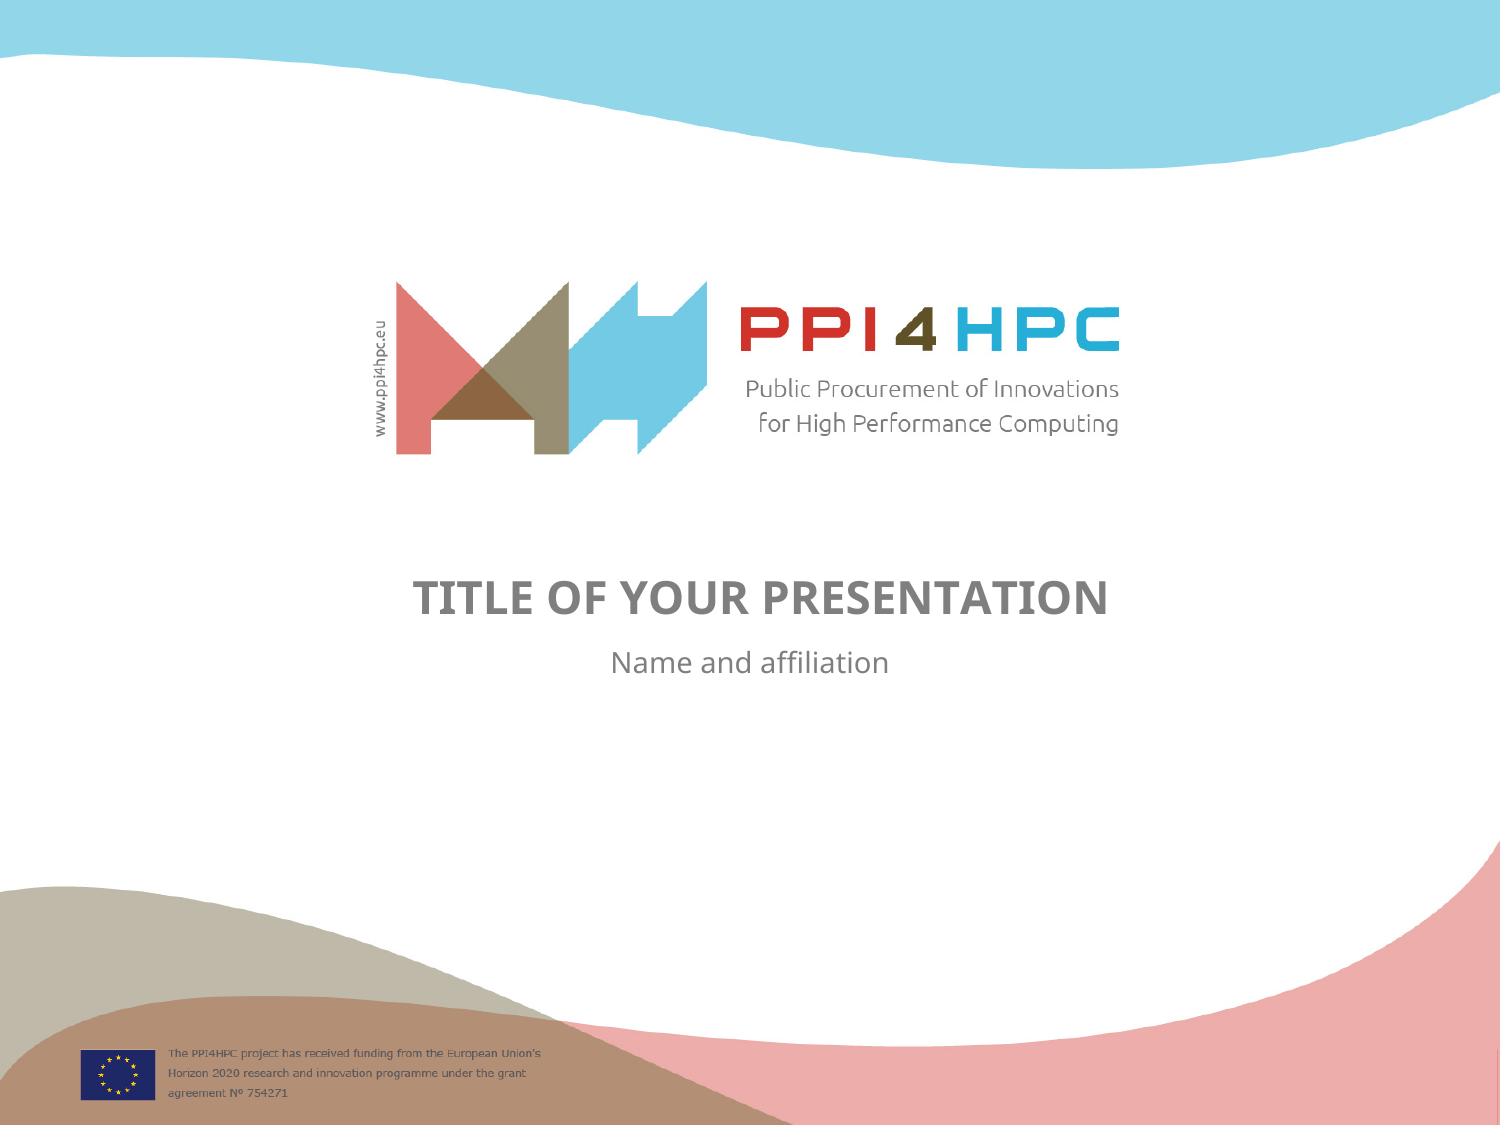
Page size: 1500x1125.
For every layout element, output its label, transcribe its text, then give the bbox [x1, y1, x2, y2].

text_box TITLE OF YOUR PRESENTATION [305, 560, 1217, 632]
picture [0, 831, 1500, 1125]
text_box Name and affiliation [413, 636, 1087, 688]
picture [0, 0, 1500, 486]
